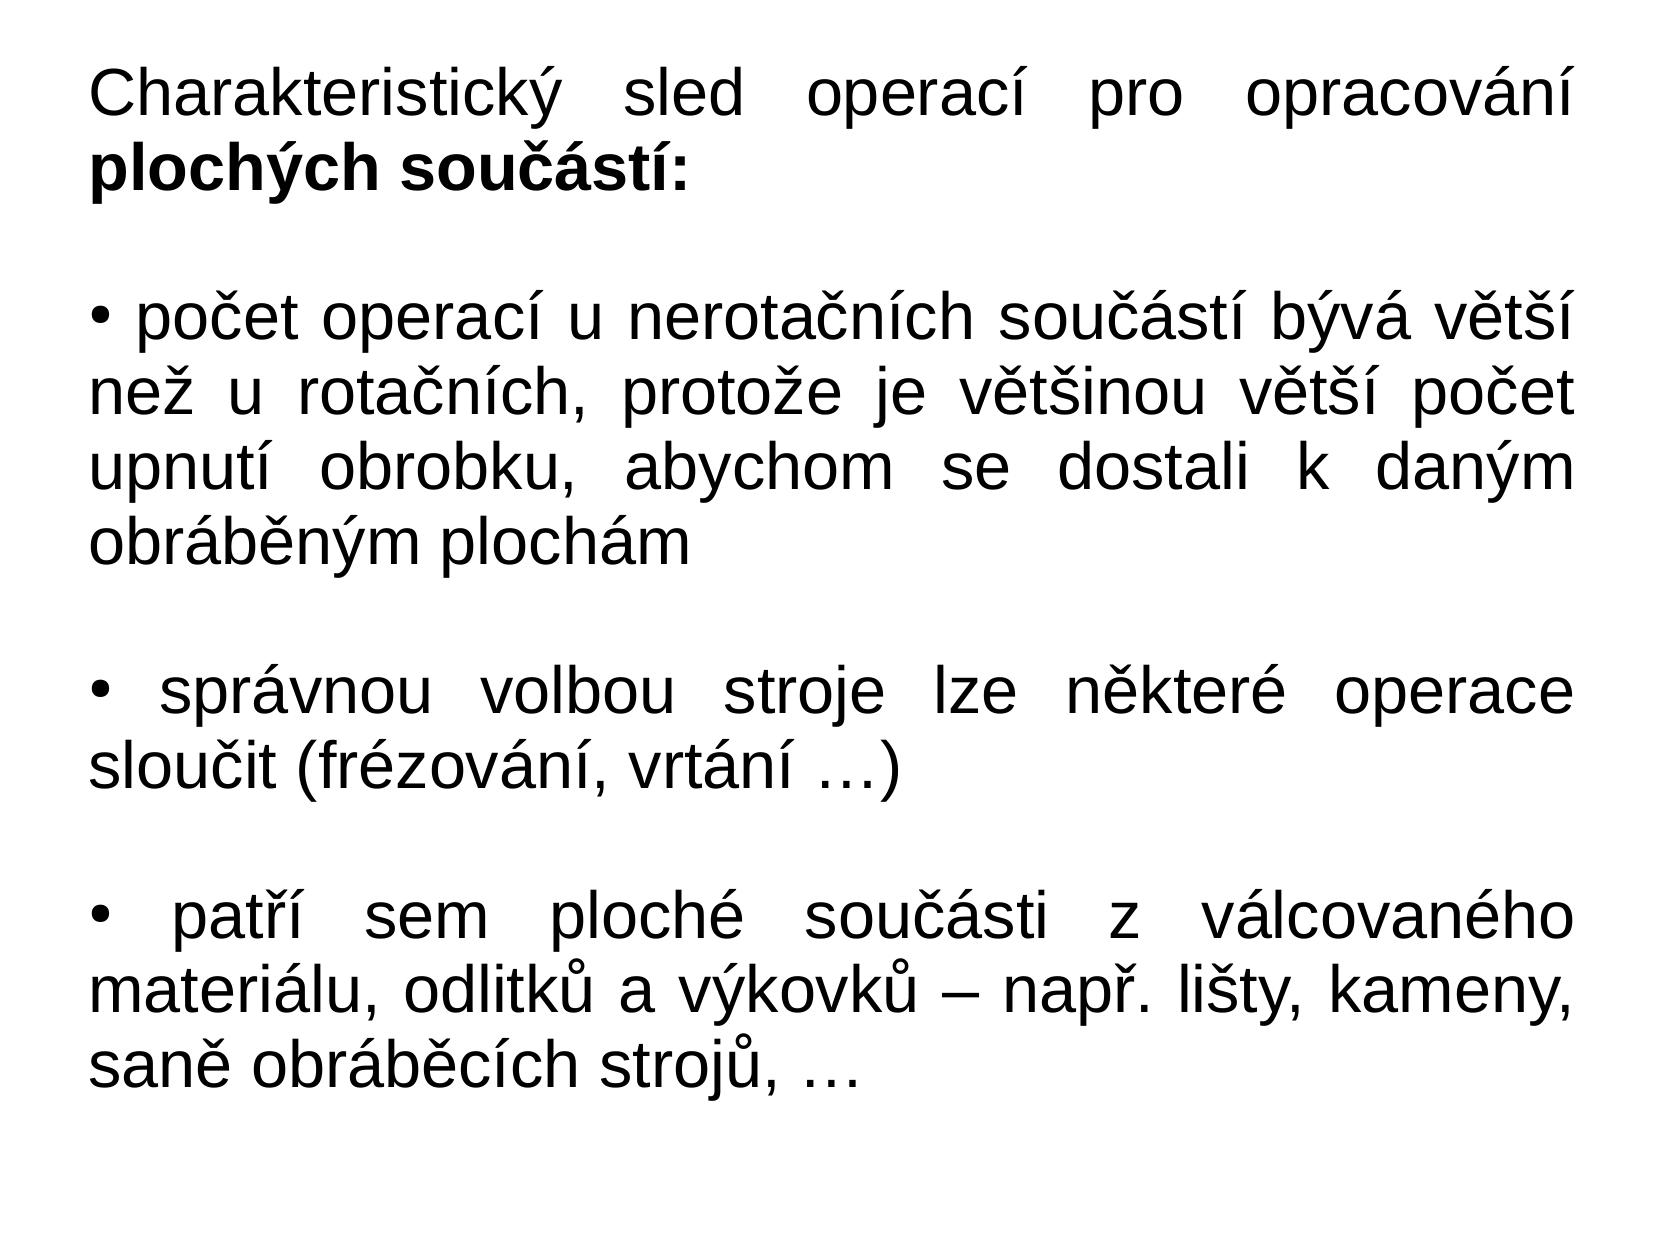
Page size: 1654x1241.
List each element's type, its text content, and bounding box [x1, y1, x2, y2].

subtitle Charakteristický sled operací pro opracování plochých součástí: počet operací u nerotačních součástí bývá větší než u rotačních, protože je většinou větší počet upnutí obrobku, abychom se dostali k daným obráběným plochám správnou volbou stroje lze některé operace sloučit (frézování, vrtání …) patří sem ploché součásti z válcovaného materiálu, odlitků a výkovků – např. lišty, kameny, saně obráběcích strojů, … [88, 55, 1577, 1177]
